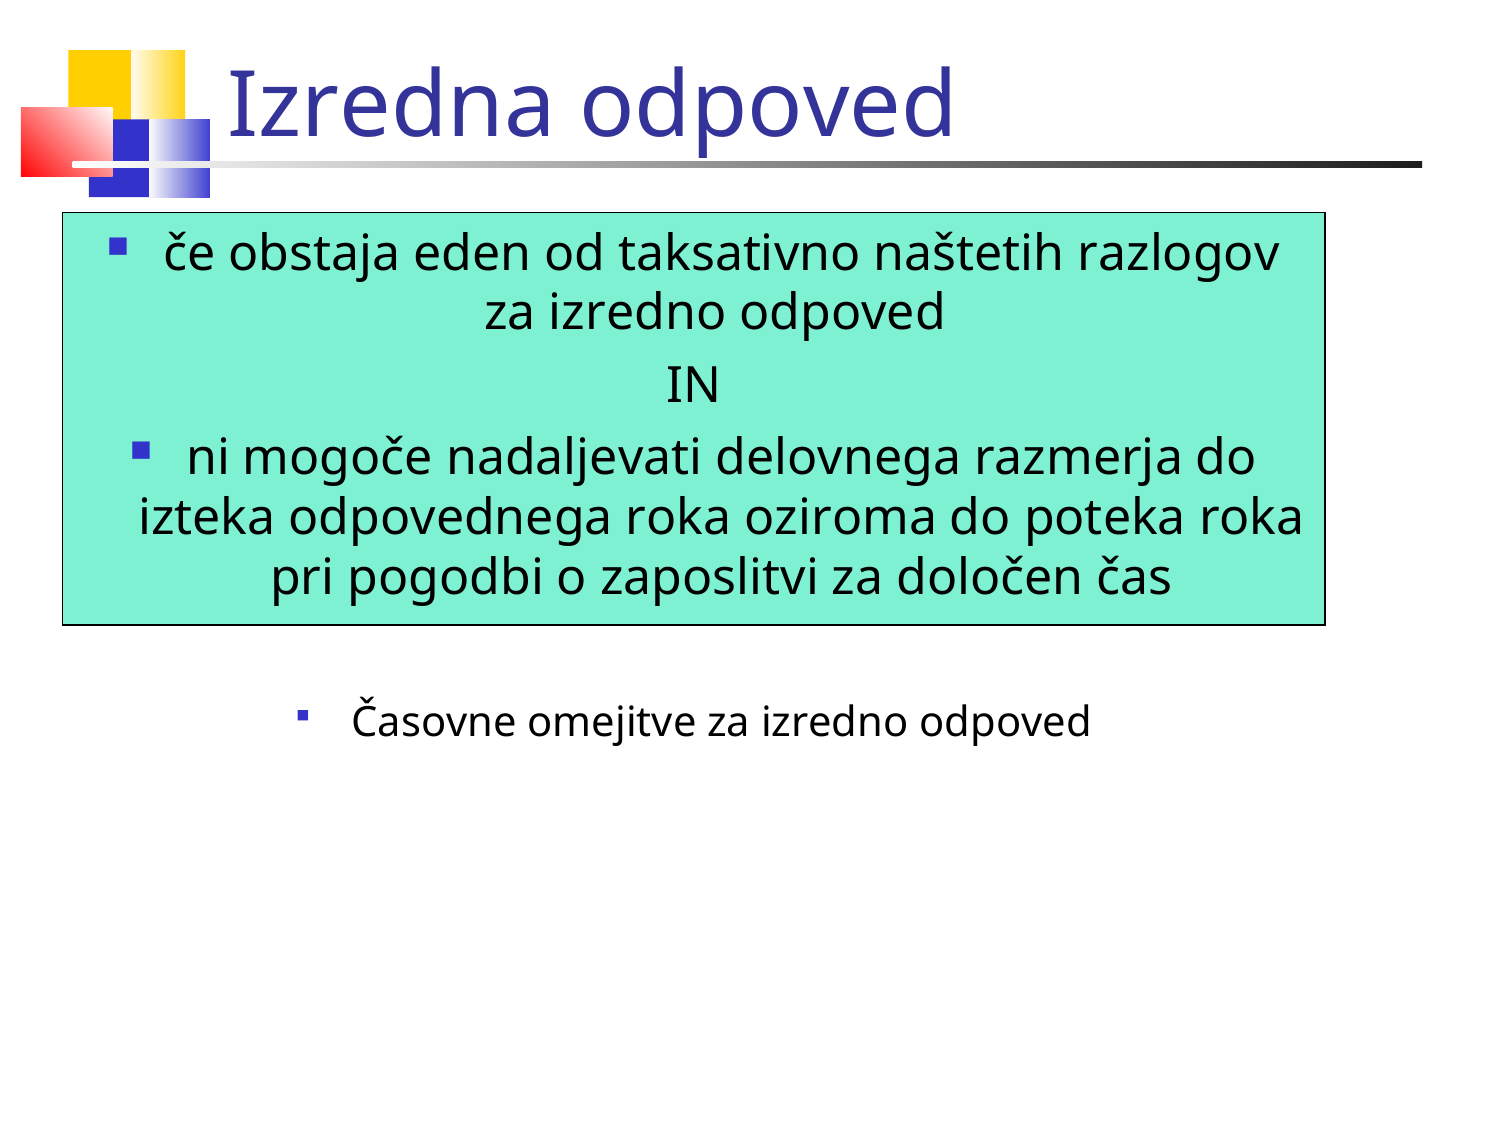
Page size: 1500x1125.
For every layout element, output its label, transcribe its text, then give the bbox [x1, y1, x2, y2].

text_box Časovne omejitve za izredno odpoved [137, 687, 1250, 988]
title Izredna odpoved [212, 37, 1463, 163]
list če obstaja eden od taksativno naštetih razlogov za izredno odpoved IN ni mogoče nadaljevati delovnega razmerja do izteka odpovednega roka oziroma do poteka roka pri pogodbi o zaposlitvi za določen čas [62, 212, 1325, 625]
